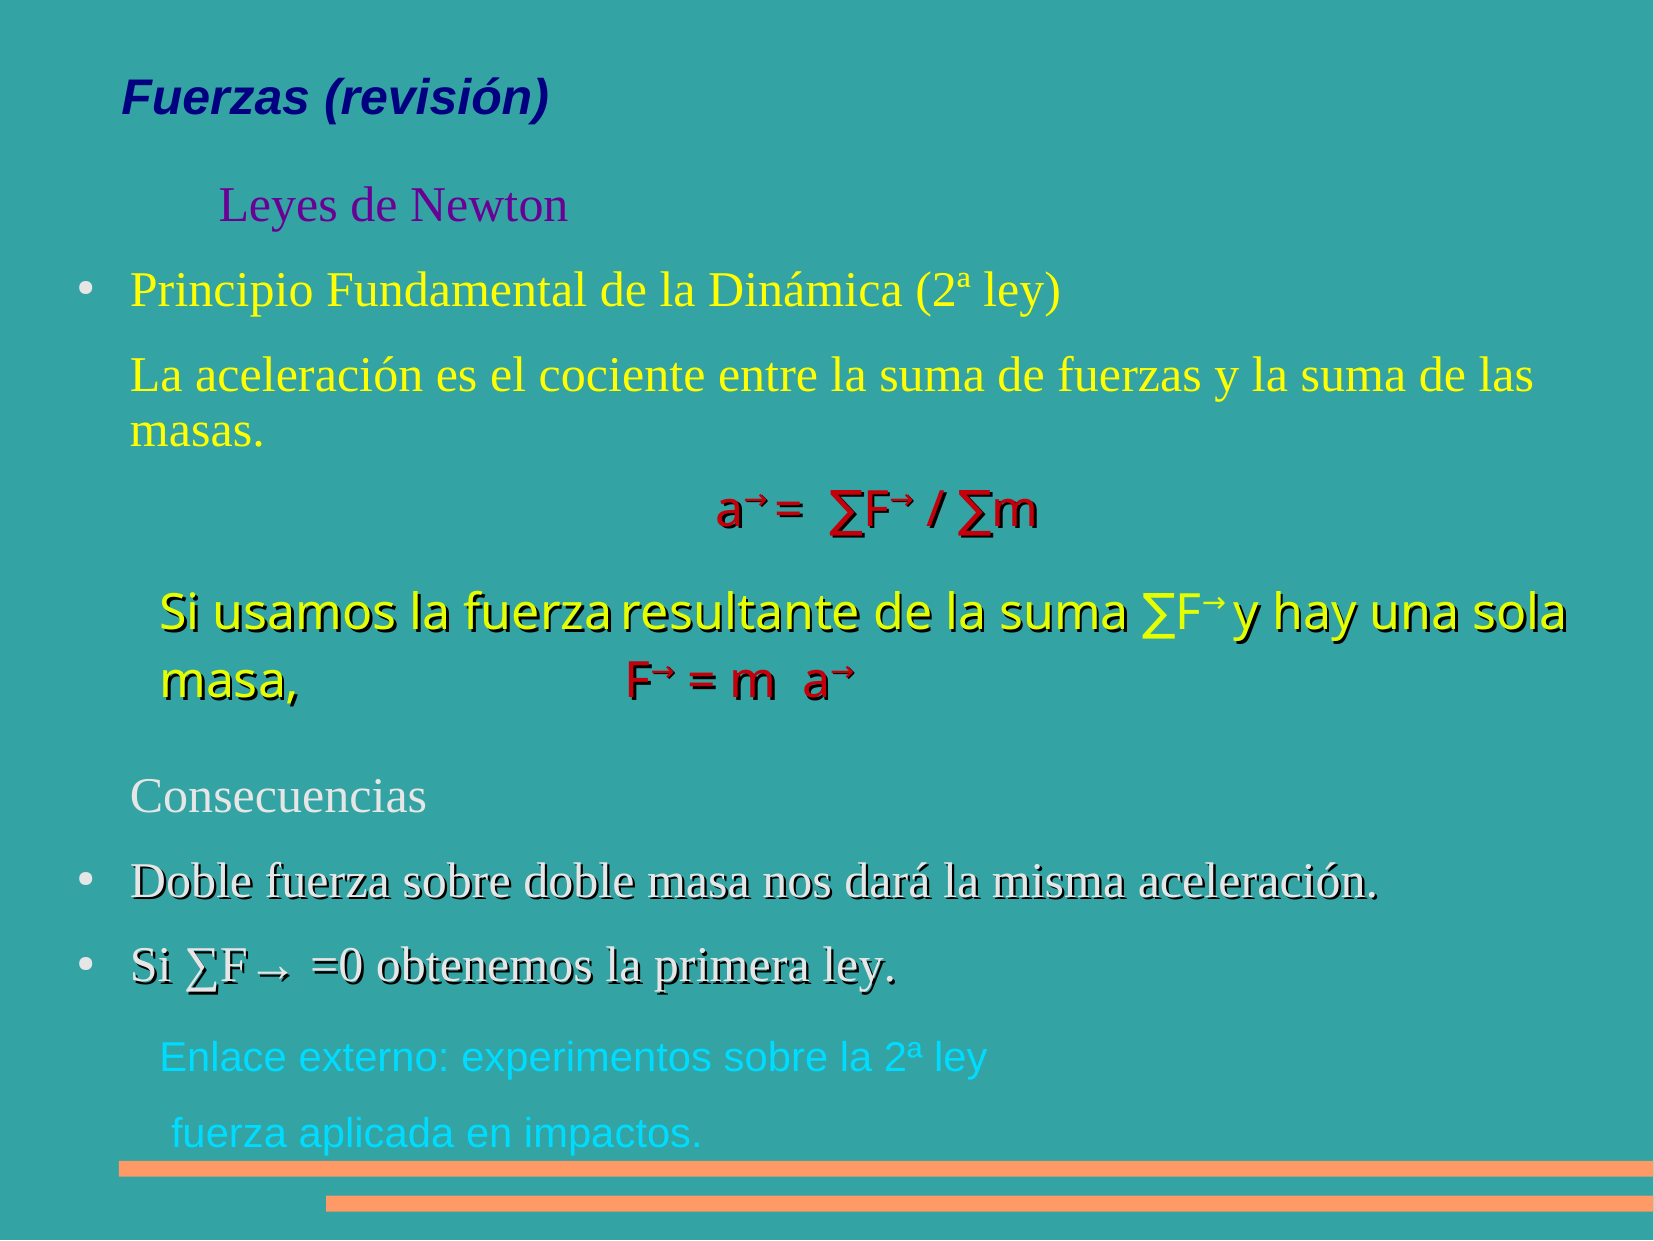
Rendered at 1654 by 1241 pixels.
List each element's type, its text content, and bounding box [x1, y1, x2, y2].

text_box Si usamos la fuerza resultante de la suma ∑F→ y hay una sola masa, F→ = m a→ [88, 576, 1595, 709]
title Fuerzas (revisión) [121, 46, 650, 148]
list Enlace externo: experimentos sobre la 2ª ley fuerza aplicada en impactos. [88, 1033, 1123, 1158]
list Consecuencias Doble fuerza sobre doble masa nos dará la misma aceleración. Si ∑F→ =0 obtenemos la primera ley. [59, 767, 1565, 996]
list Principio Fundamental de la Dinámica (2ª ley) La aceleración es el cociente entre la suma de fuerzas y la suma de las masas. [59, 177, 1625, 462]
text_box a→ = ∑F→ / ∑m [324, 472, 1359, 539]
